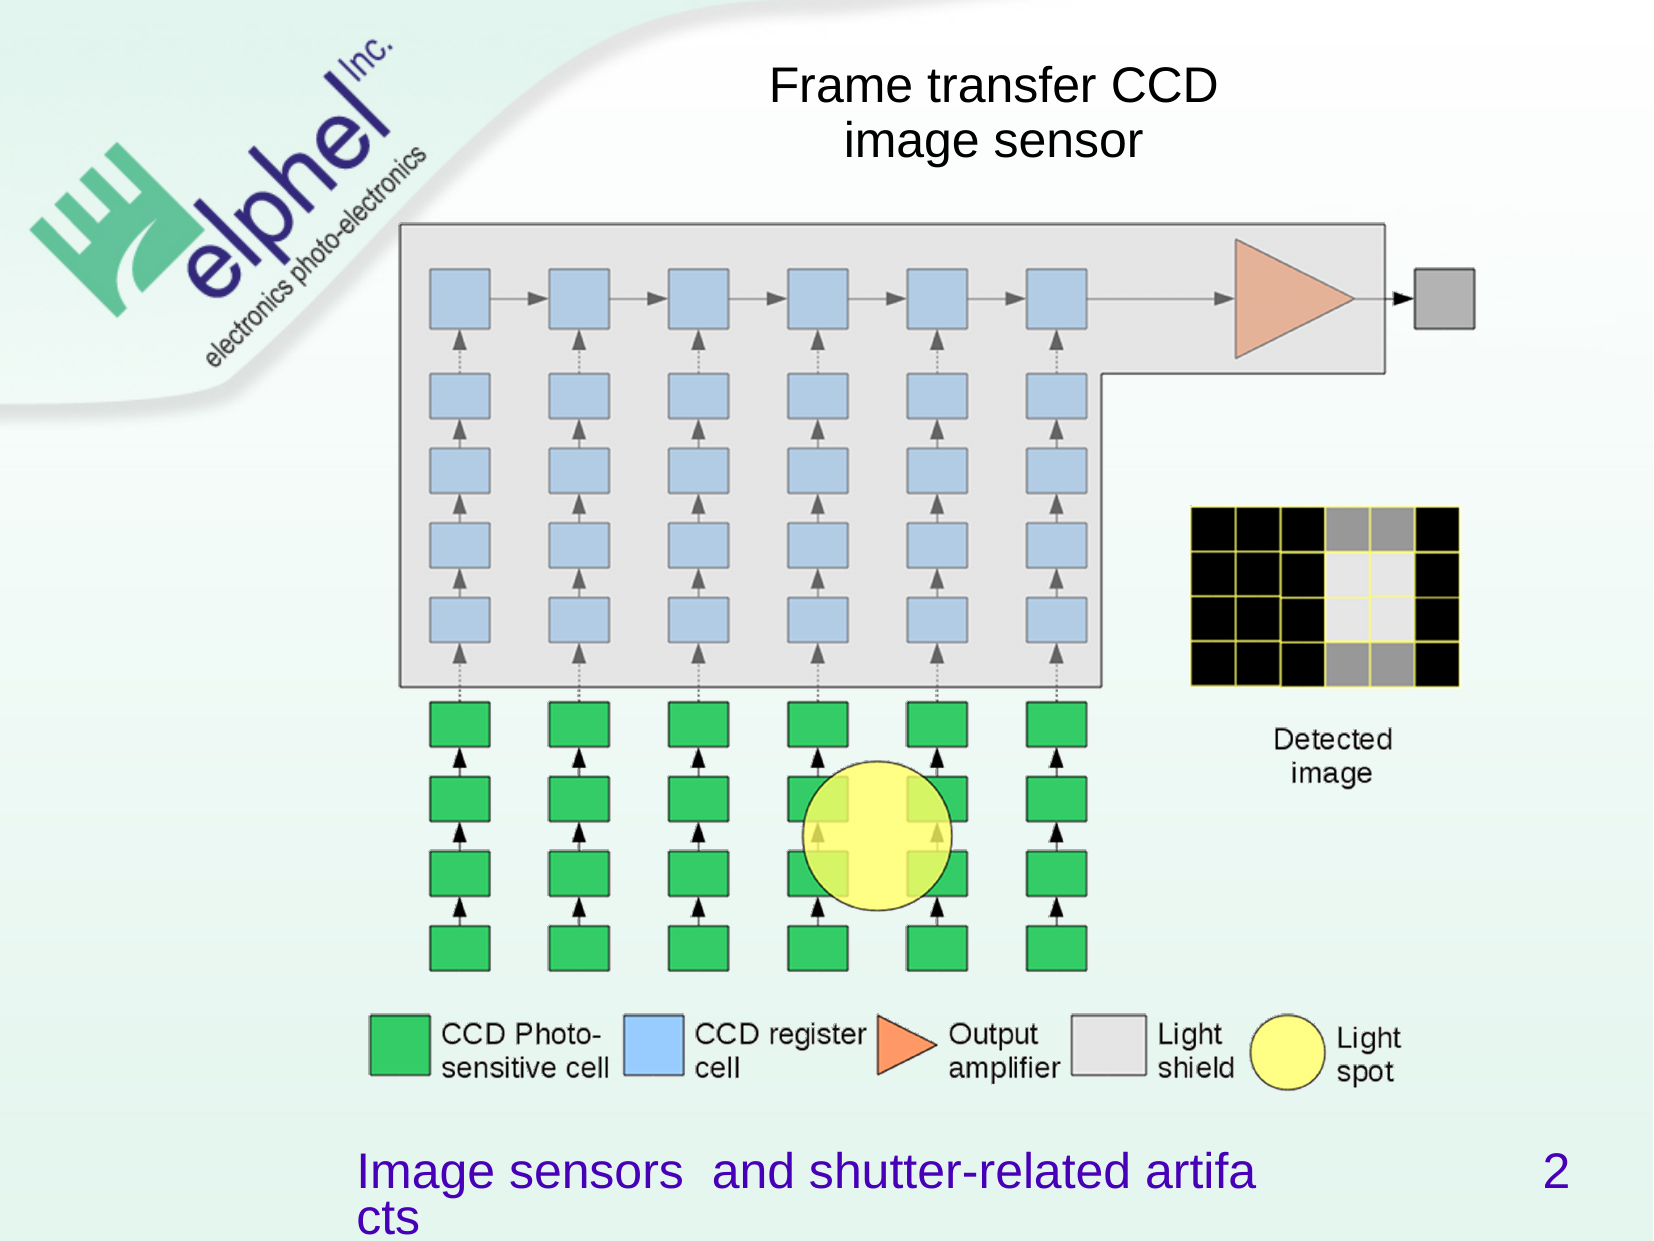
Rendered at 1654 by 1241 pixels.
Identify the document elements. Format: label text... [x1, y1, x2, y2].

title Frame transfer CCD image sensor [412, 18, 1576, 207]
picture [0, 0, 1654, 1241]
